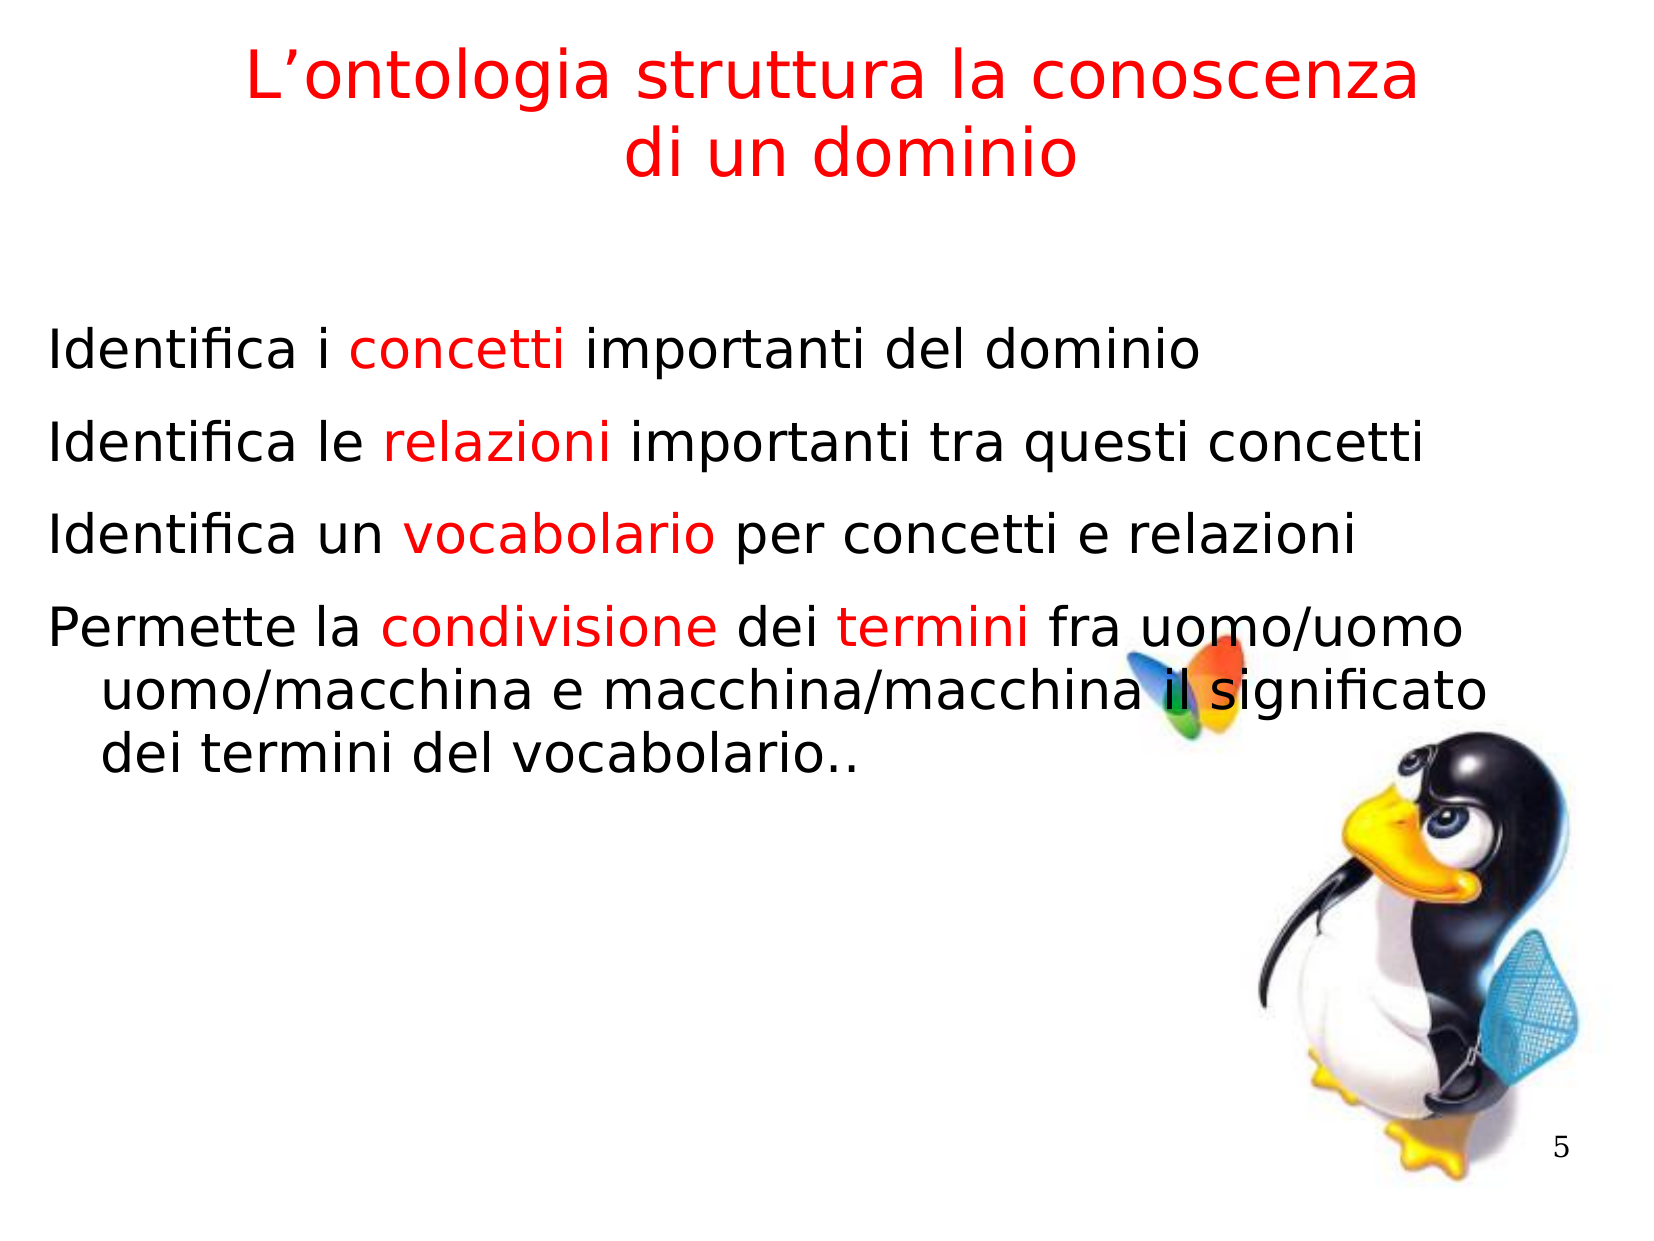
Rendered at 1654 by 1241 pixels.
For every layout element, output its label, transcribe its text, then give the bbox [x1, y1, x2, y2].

title L’ontologia struttura la conoscenza di un dominio [82, 36, 1571, 270]
list Identifica i concetti importanti del dominio Identifica le relazioni importanti tra questi concetti Identifica un vocabolario per concetti e relazioni Permette la condivisione dei termini fra uomo/uomo uomo/macchina e macchina/macchina il significato dei termini del vocabolario.. [29, 318, 1518, 1123]
picture [708, 620, 1647, 1204]
